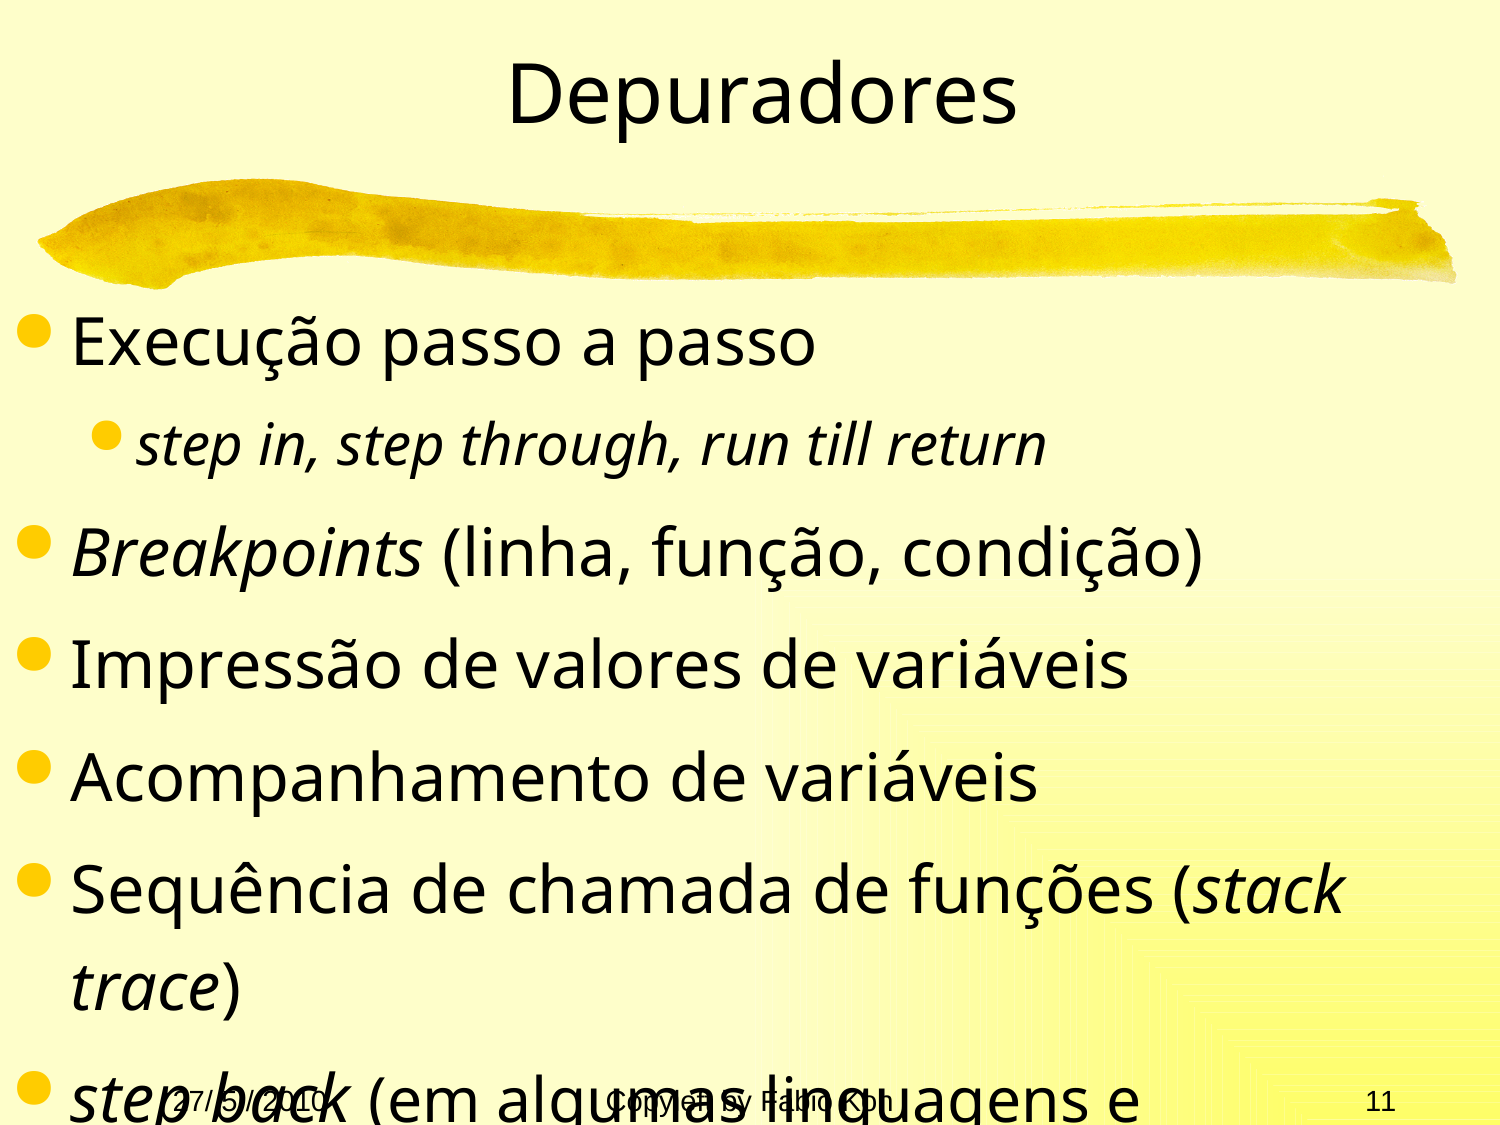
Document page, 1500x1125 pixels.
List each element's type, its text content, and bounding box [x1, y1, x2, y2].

picture [24, 174, 1463, 274]
list Execução passo a passo step in, step through, run till return Breakpoints (linha, função, condição) Impressão de valores de variáveis Acompanhamento de variáveis Sequência de chamada de funções (stack trace) step back (em algumas linguagens e ambientes) [0, 274, 1500, 1048]
title Depuradores [125, 12, 1401, 148]
